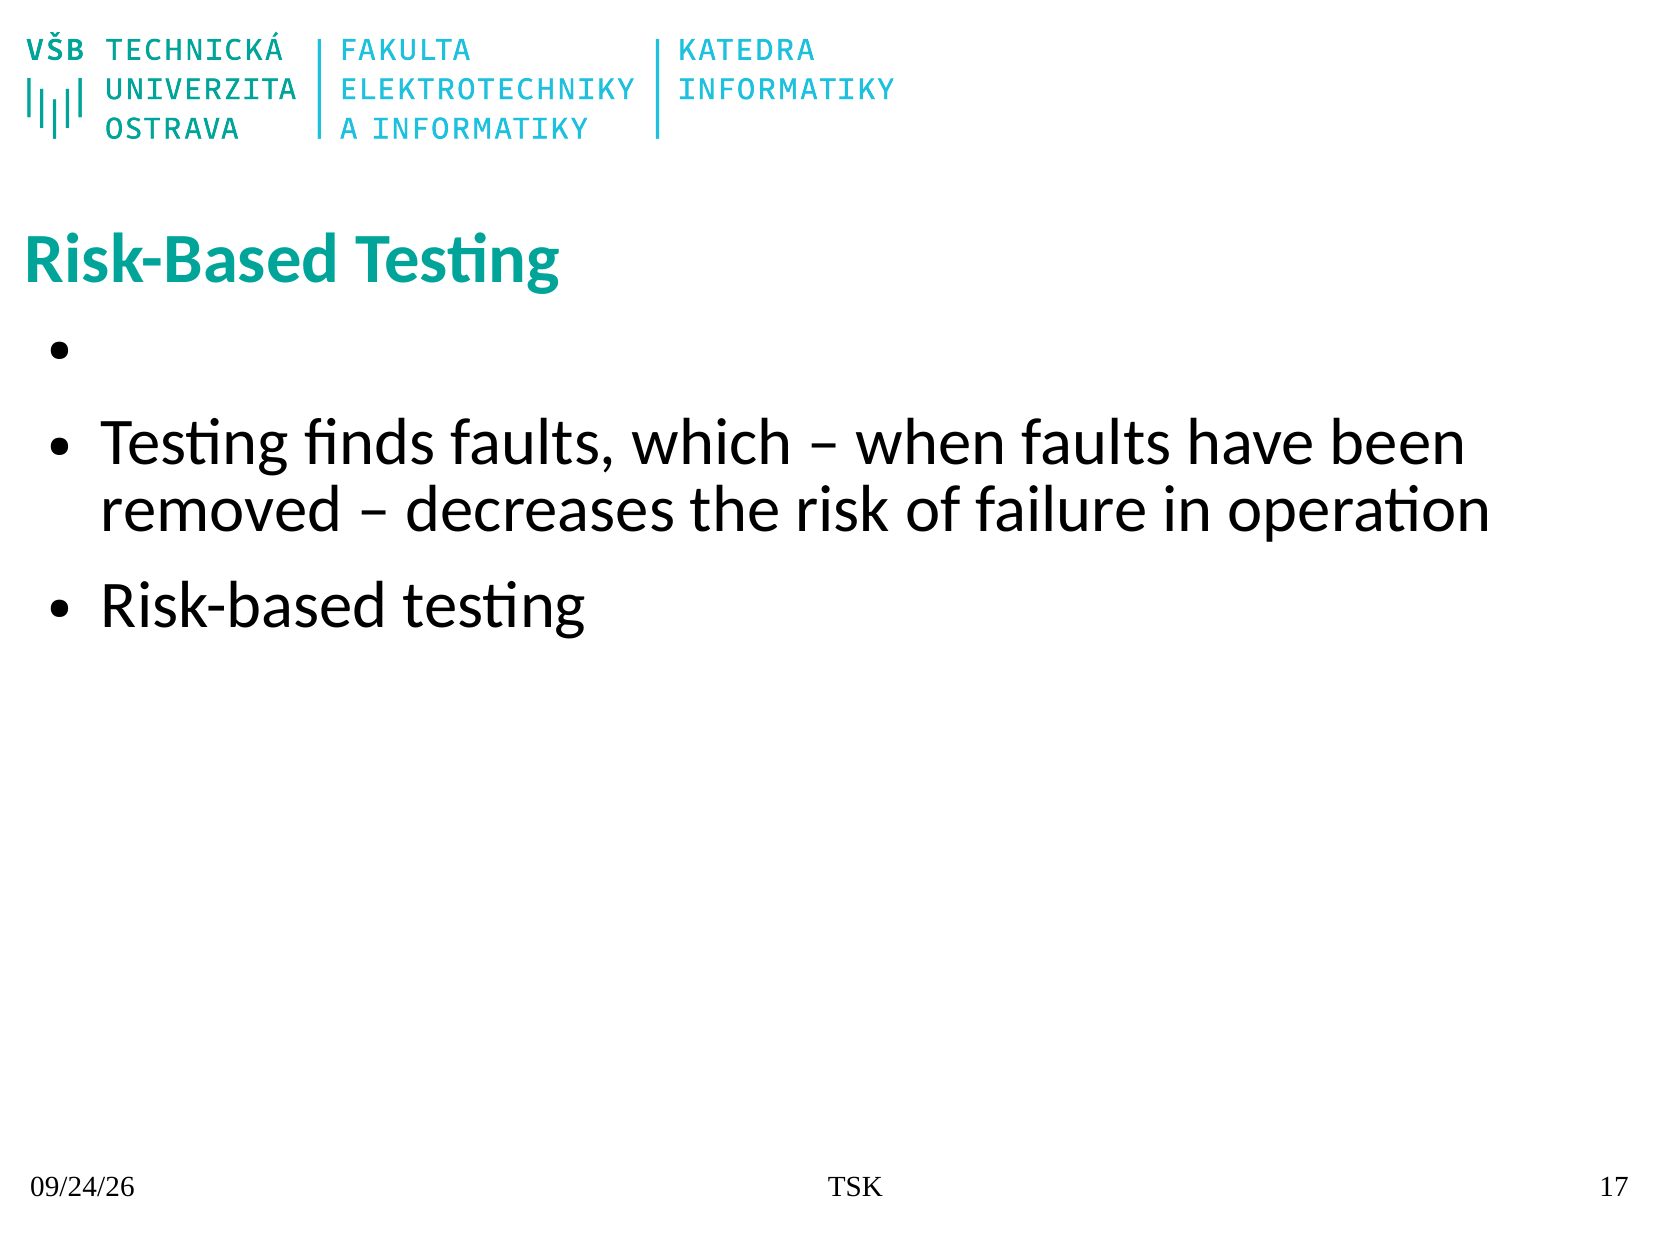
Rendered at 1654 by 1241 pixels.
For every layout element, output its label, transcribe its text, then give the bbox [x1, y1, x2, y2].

picture [26, 31, 894, 139]
title Risk-Based Testing [24, 169, 1629, 300]
list Testing finds faults, which – when faults have been removed – decreases the risk of failure in operation Risk-based testing [30, 318, 1629, 1146]
